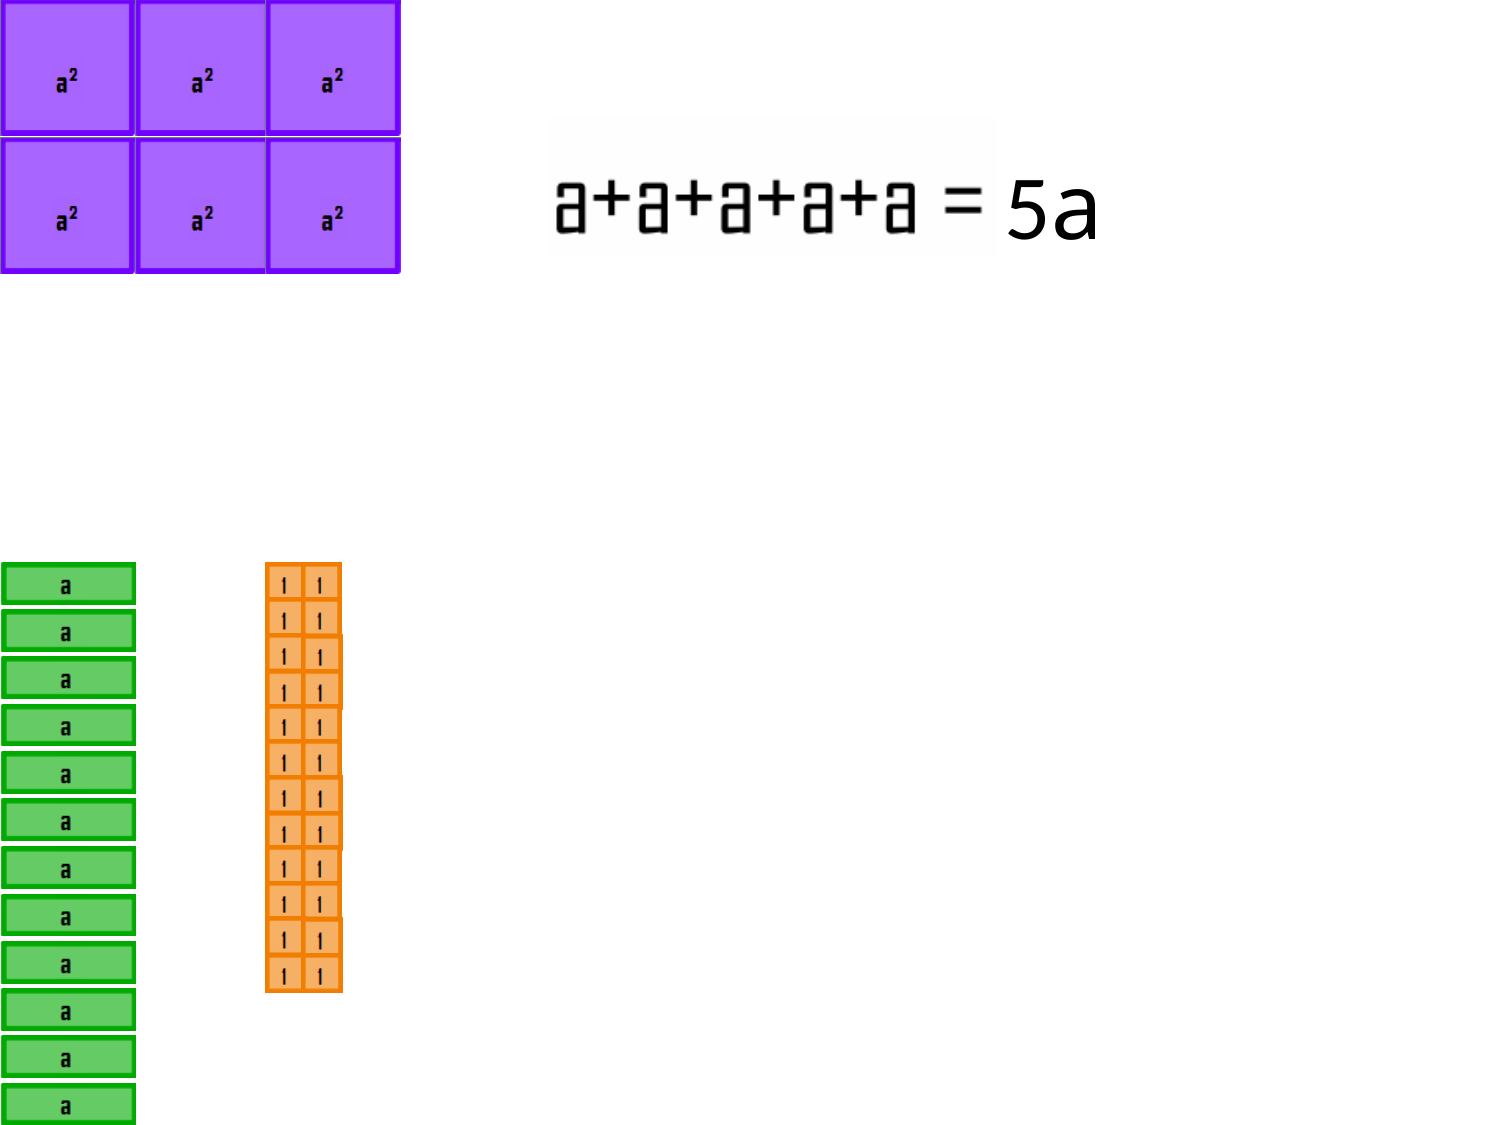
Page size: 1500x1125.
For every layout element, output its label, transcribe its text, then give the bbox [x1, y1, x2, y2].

picture [0, 1083, 136, 1125]
picture [0, 751, 136, 794]
picture [0, 704, 136, 747]
picture [0, 798, 136, 841]
picture [0, 137, 401, 274]
picture [265, 562, 343, 993]
picture [0, 0, 401, 136]
picture [0, 846, 136, 889]
picture [0, 1035, 136, 1078]
picture [0, 988, 136, 1031]
picture [0, 562, 136, 605]
picture [0, 609, 136, 652]
picture [0, 656, 136, 699]
text_box 5a [990, 140, 1118, 266]
picture [0, 894, 136, 936]
picture [549, 113, 998, 258]
picture [0, 941, 136, 984]
